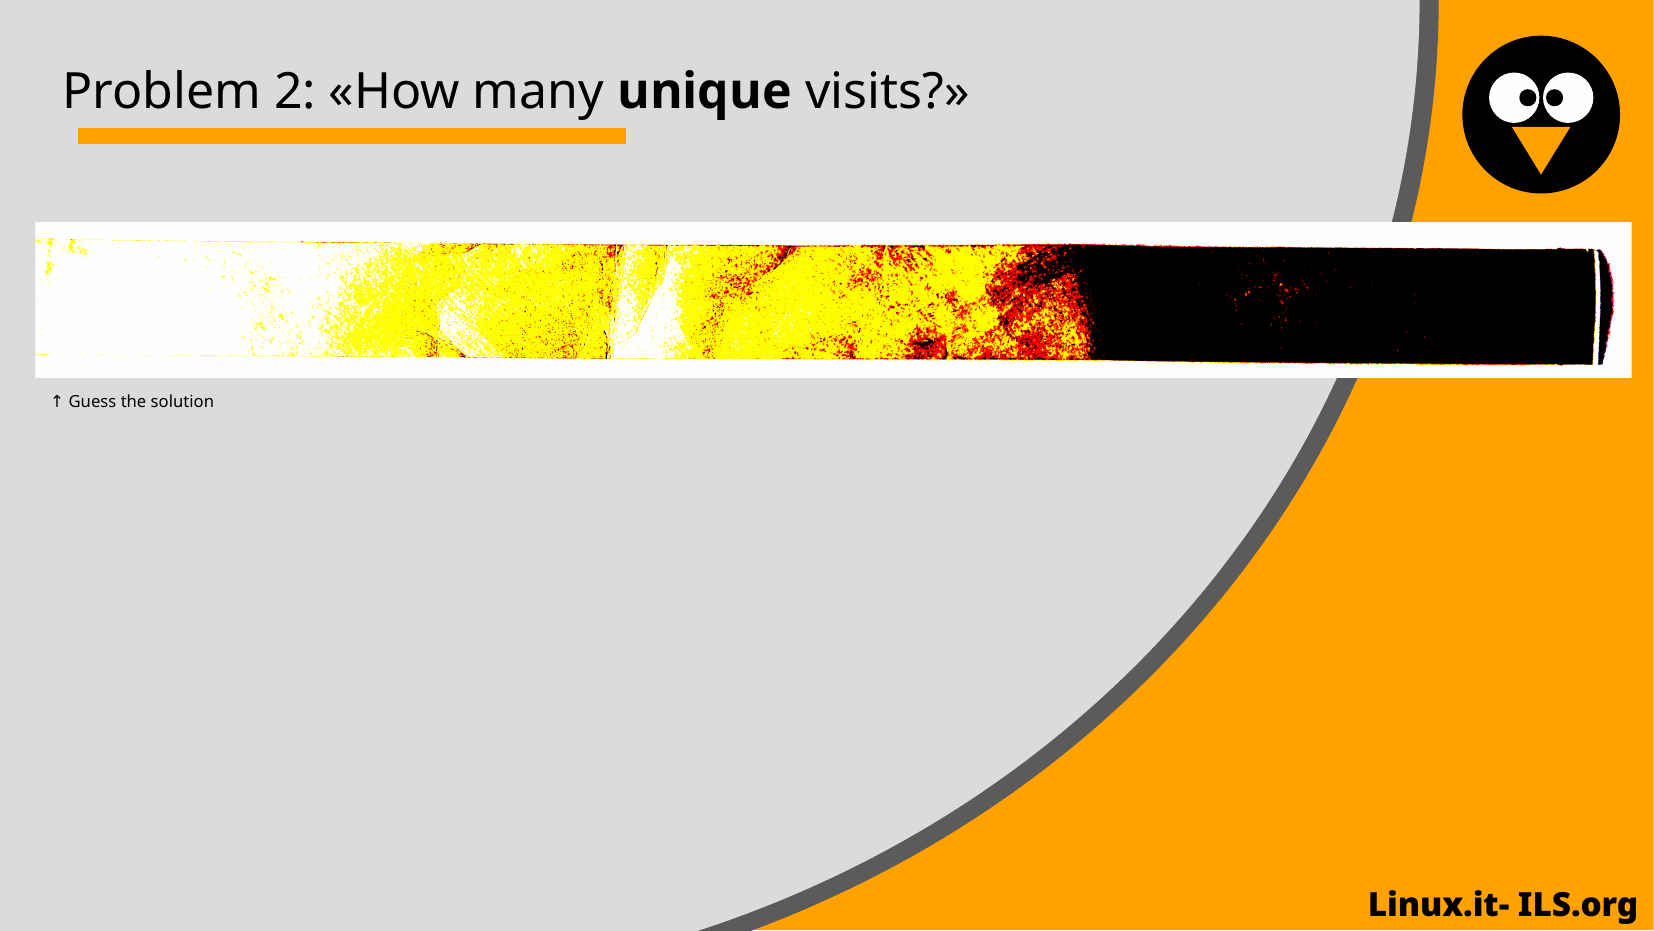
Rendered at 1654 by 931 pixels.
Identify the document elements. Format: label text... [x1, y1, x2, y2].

text_box Problem 2: «How many unique visits?» [47, 47, 1217, 180]
text_box ↑ Guess the solution [35, 382, 1619, 438]
picture [35, 222, 1632, 378]
text_box Linux.it- ILS.org [1346, 874, 1654, 927]
